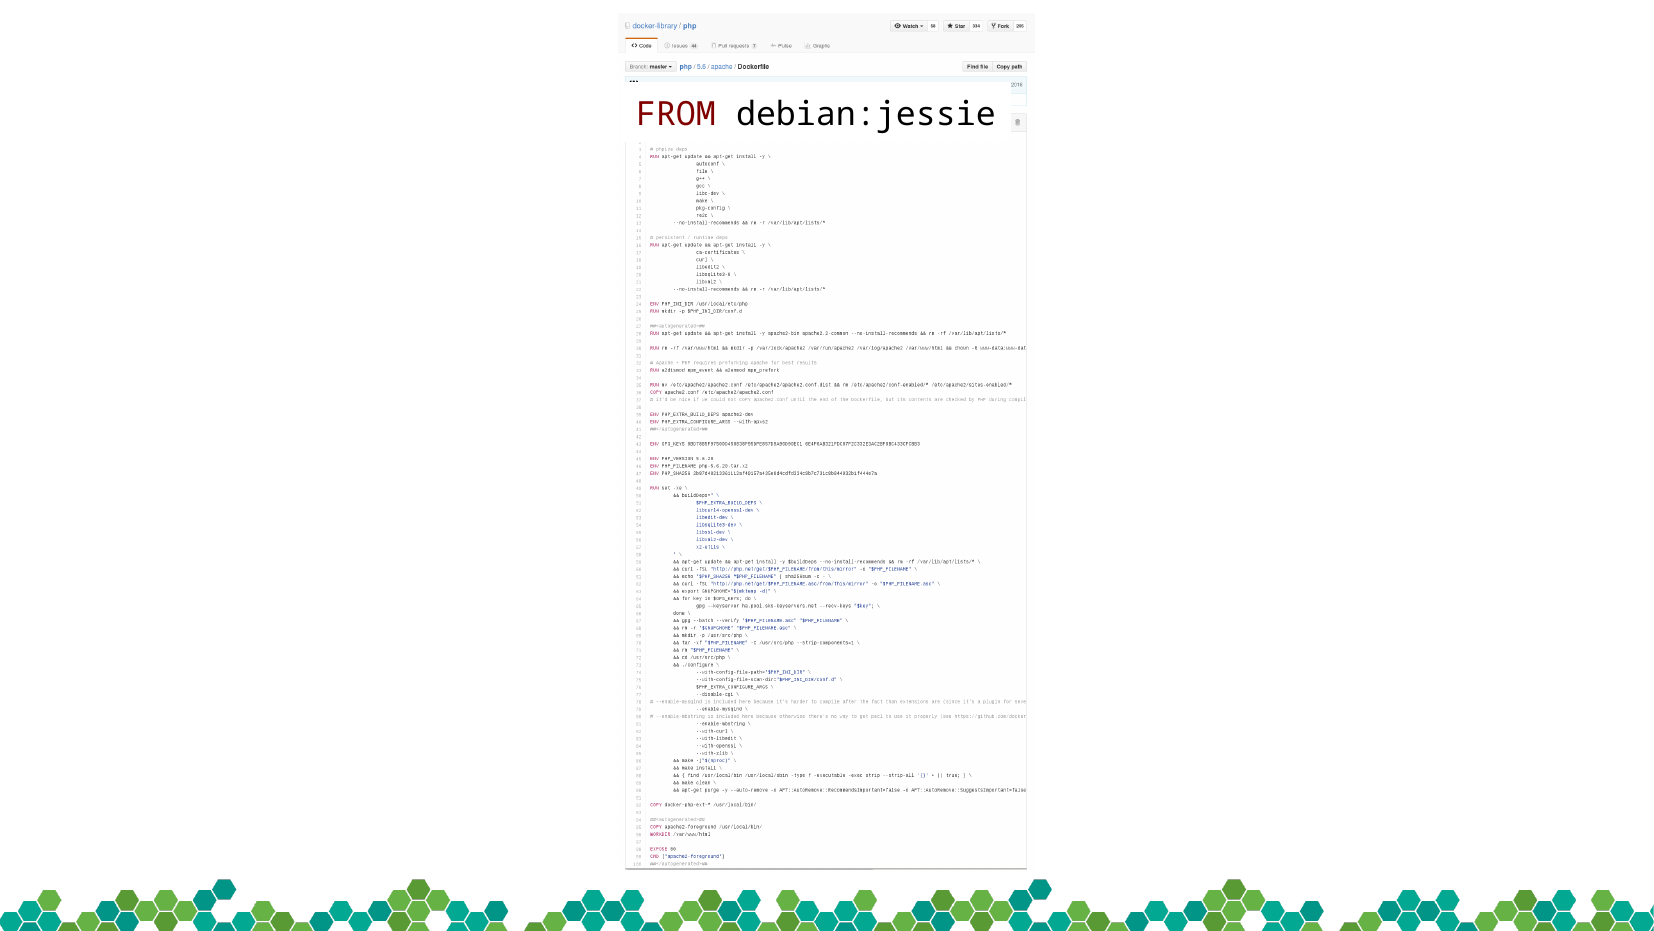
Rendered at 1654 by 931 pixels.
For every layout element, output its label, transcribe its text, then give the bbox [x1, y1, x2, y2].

text_box FROM debian:jessie [621, 82, 1011, 139]
picture [618, 13, 1035, 870]
picture [0, 871, 1654, 931]
